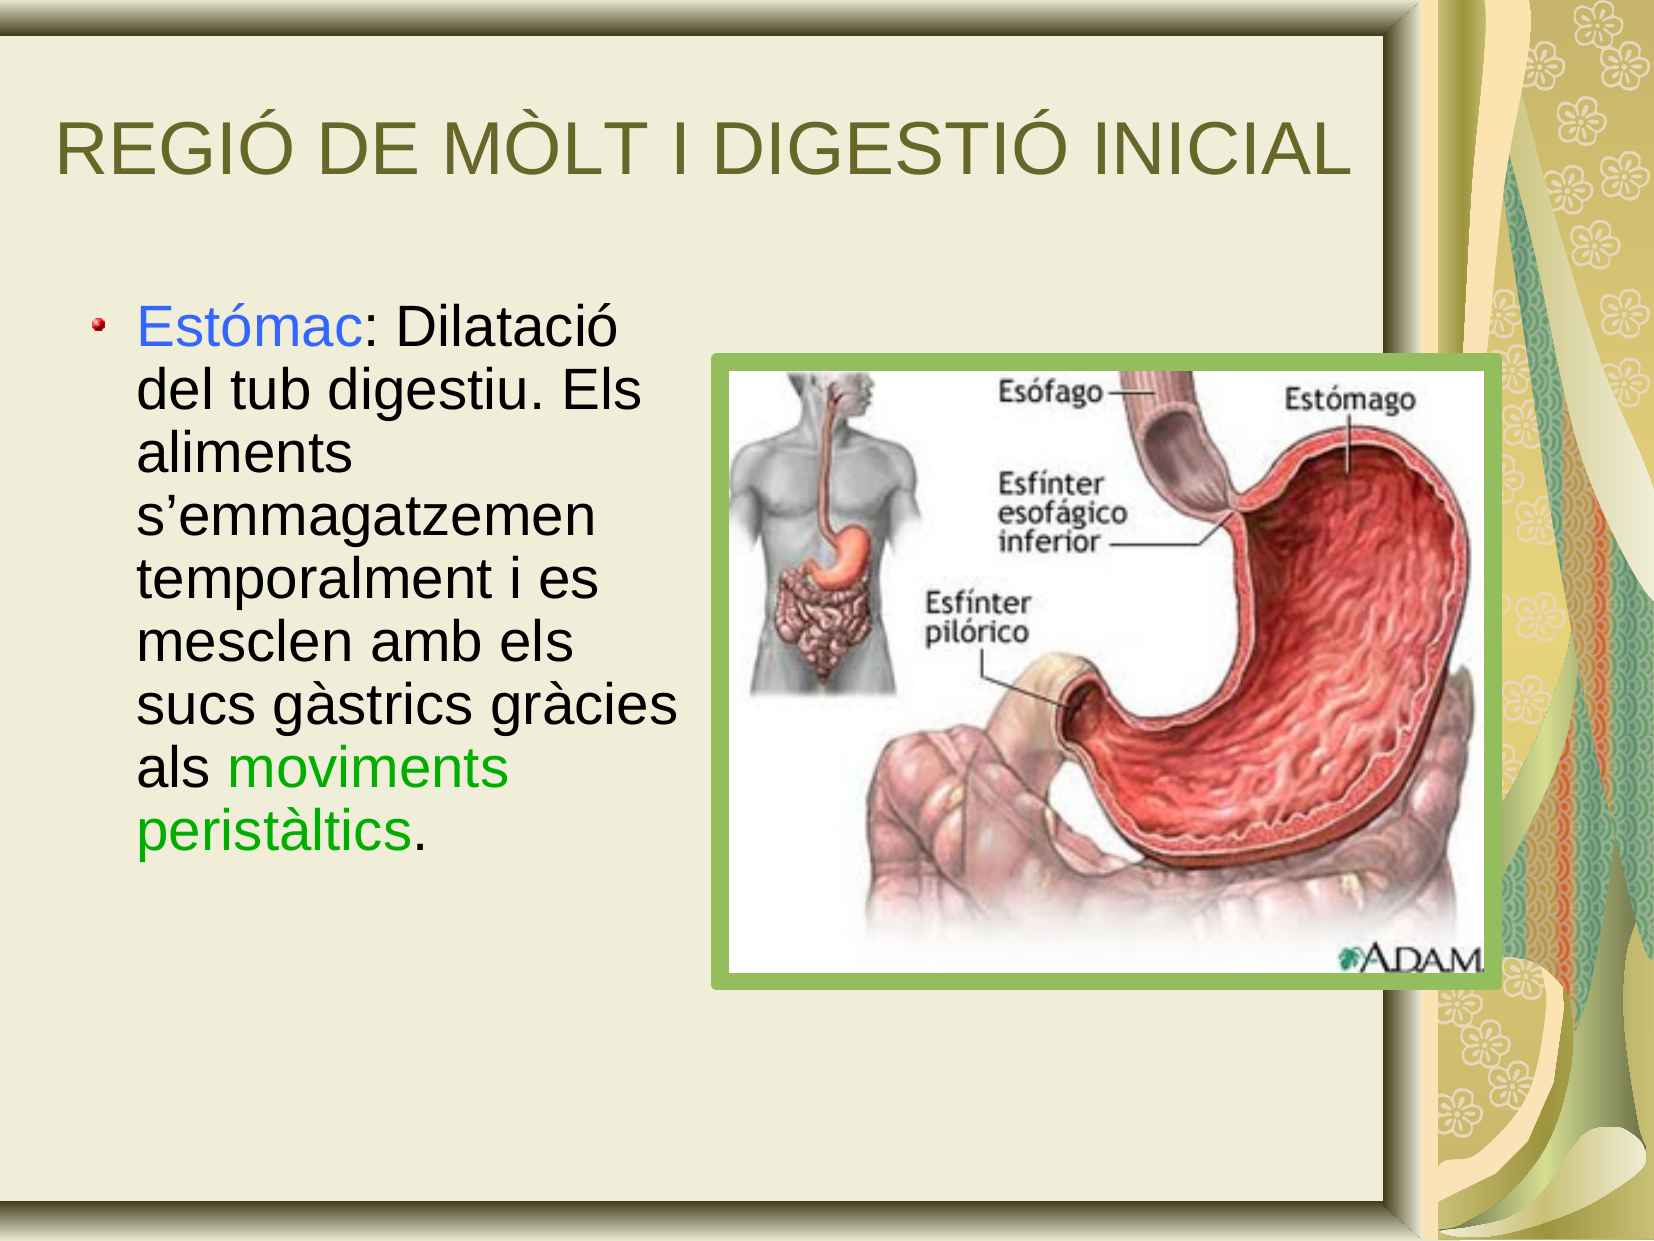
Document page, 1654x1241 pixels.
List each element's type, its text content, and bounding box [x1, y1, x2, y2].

picture [92, 318, 105, 331]
picture [1502, 156, 1654, 1032]
text_box REGIÓ DE MÒLT I DIGESTIÓ INICIAL [39, 36, 1392, 253]
text_box Estómac: Dilatació del tub digestiu. Els aliments s’emmagatzemen temporalment i es mesclen amb els sucs gàstrics gràcies als moviments peristàltics. [47, 289, 702, 1155]
picture [729, 371, 1484, 973]
